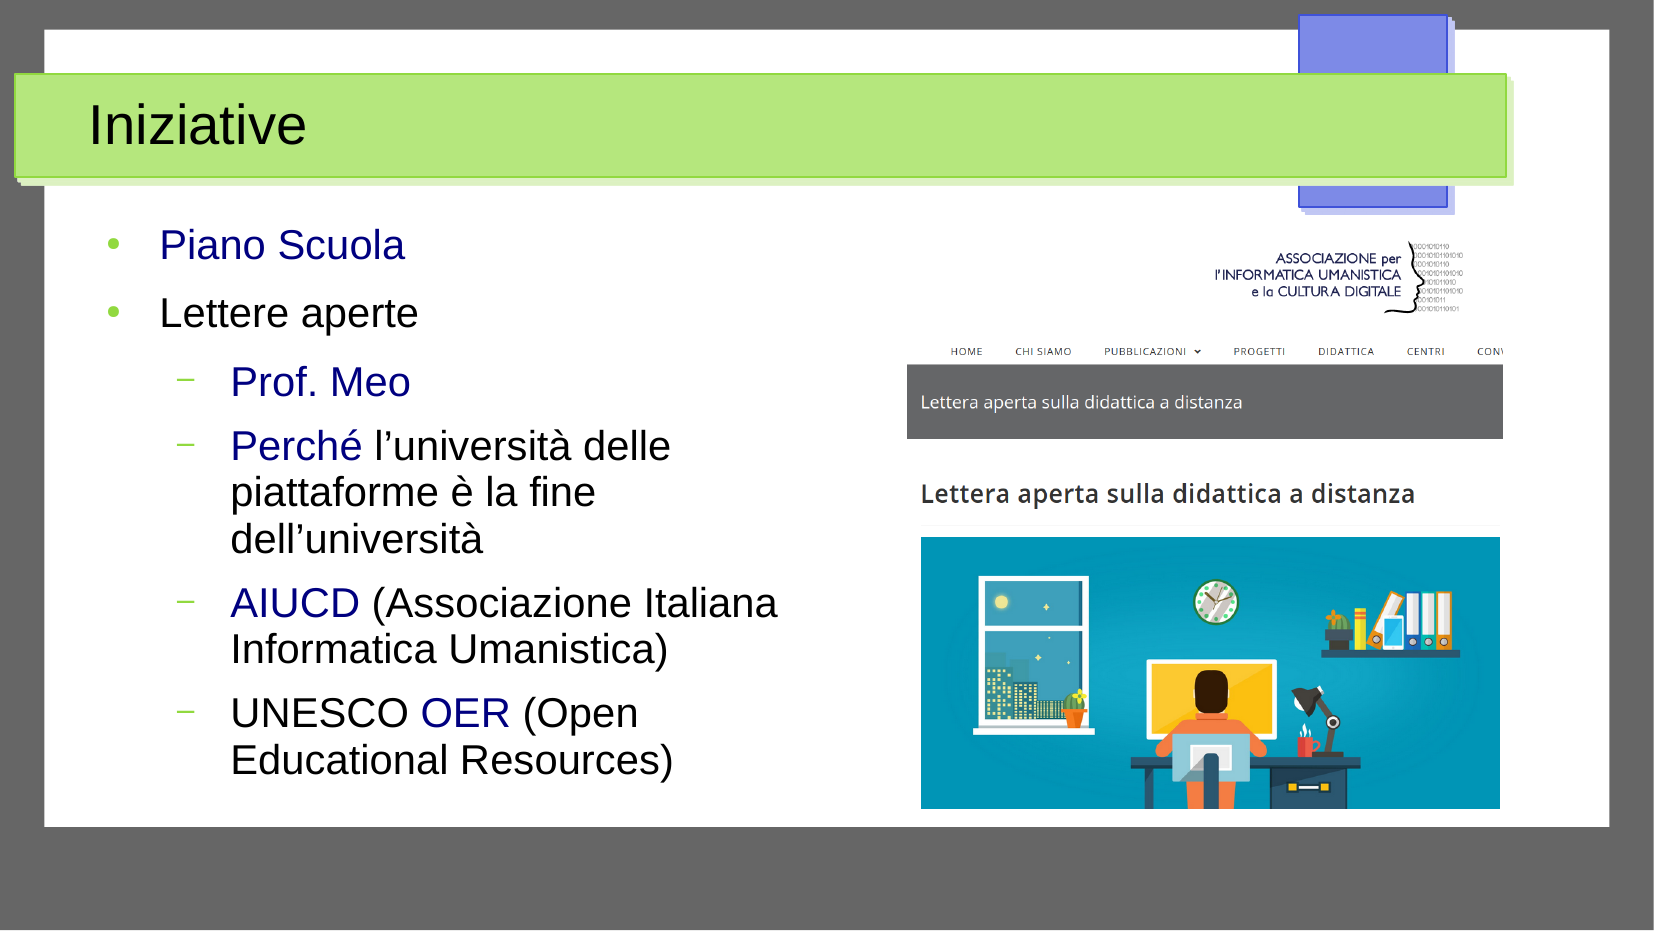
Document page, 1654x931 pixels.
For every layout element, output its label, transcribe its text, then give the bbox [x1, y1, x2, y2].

title Iniziative [88, 73, 1506, 178]
list Piano Scuola Lettere aperte Prof. Meo Perché l’università delle piattaforme è la fine dell’università AIUCD (Associazione Italiana Informatica Umanistica) UNESCO OER (Open Educational Resources) [88, 221, 809, 813]
picture [907, 221, 1503, 813]
